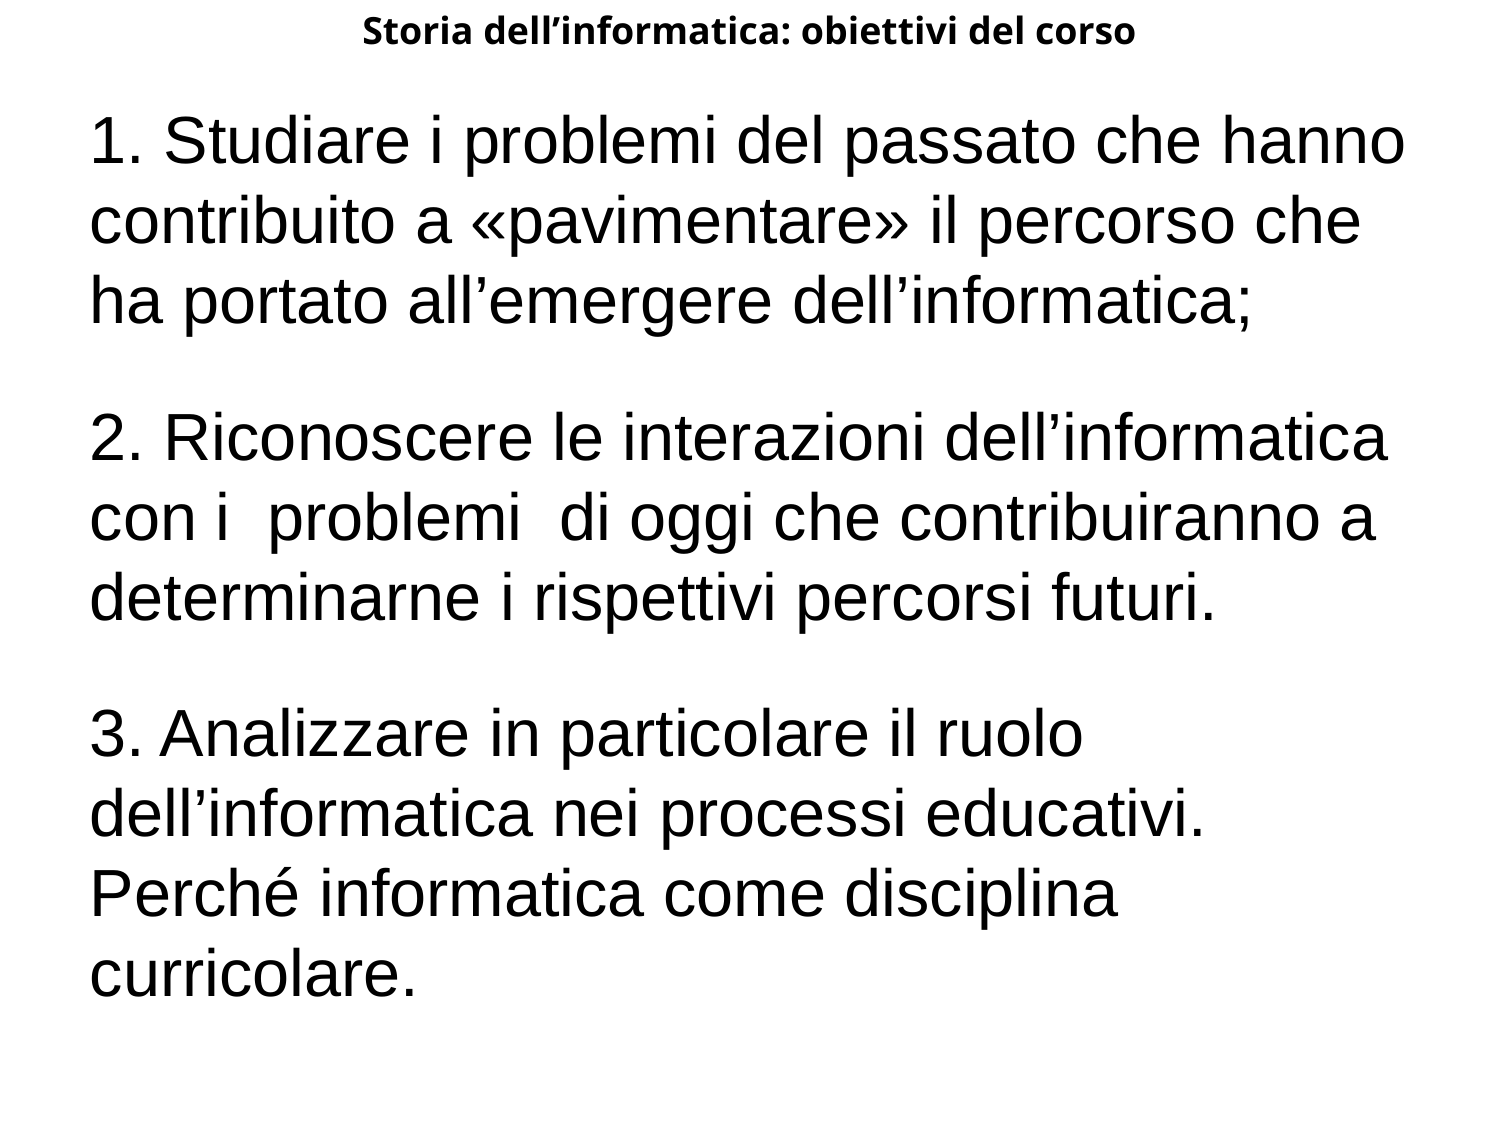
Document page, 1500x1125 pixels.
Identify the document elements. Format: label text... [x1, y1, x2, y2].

list 1. Studiare i problemi del passato che hanno contribuito a «pavimentare» il percorso che ha portato all’emergere dell’informatica; 2. Riconoscere le interazioni dell’informatica con i problemi di oggi che contribuiranno a determinarne i rispettivi percorsi futuri. 3. Analizzare in particolare il ruolo dell’informatica nei processi educativi. Perché informatica come disciplina curricolare. [75, 90, 1425, 1005]
title Storia dell’informatica: obiettivi del corso [75, 0, 1425, 90]
